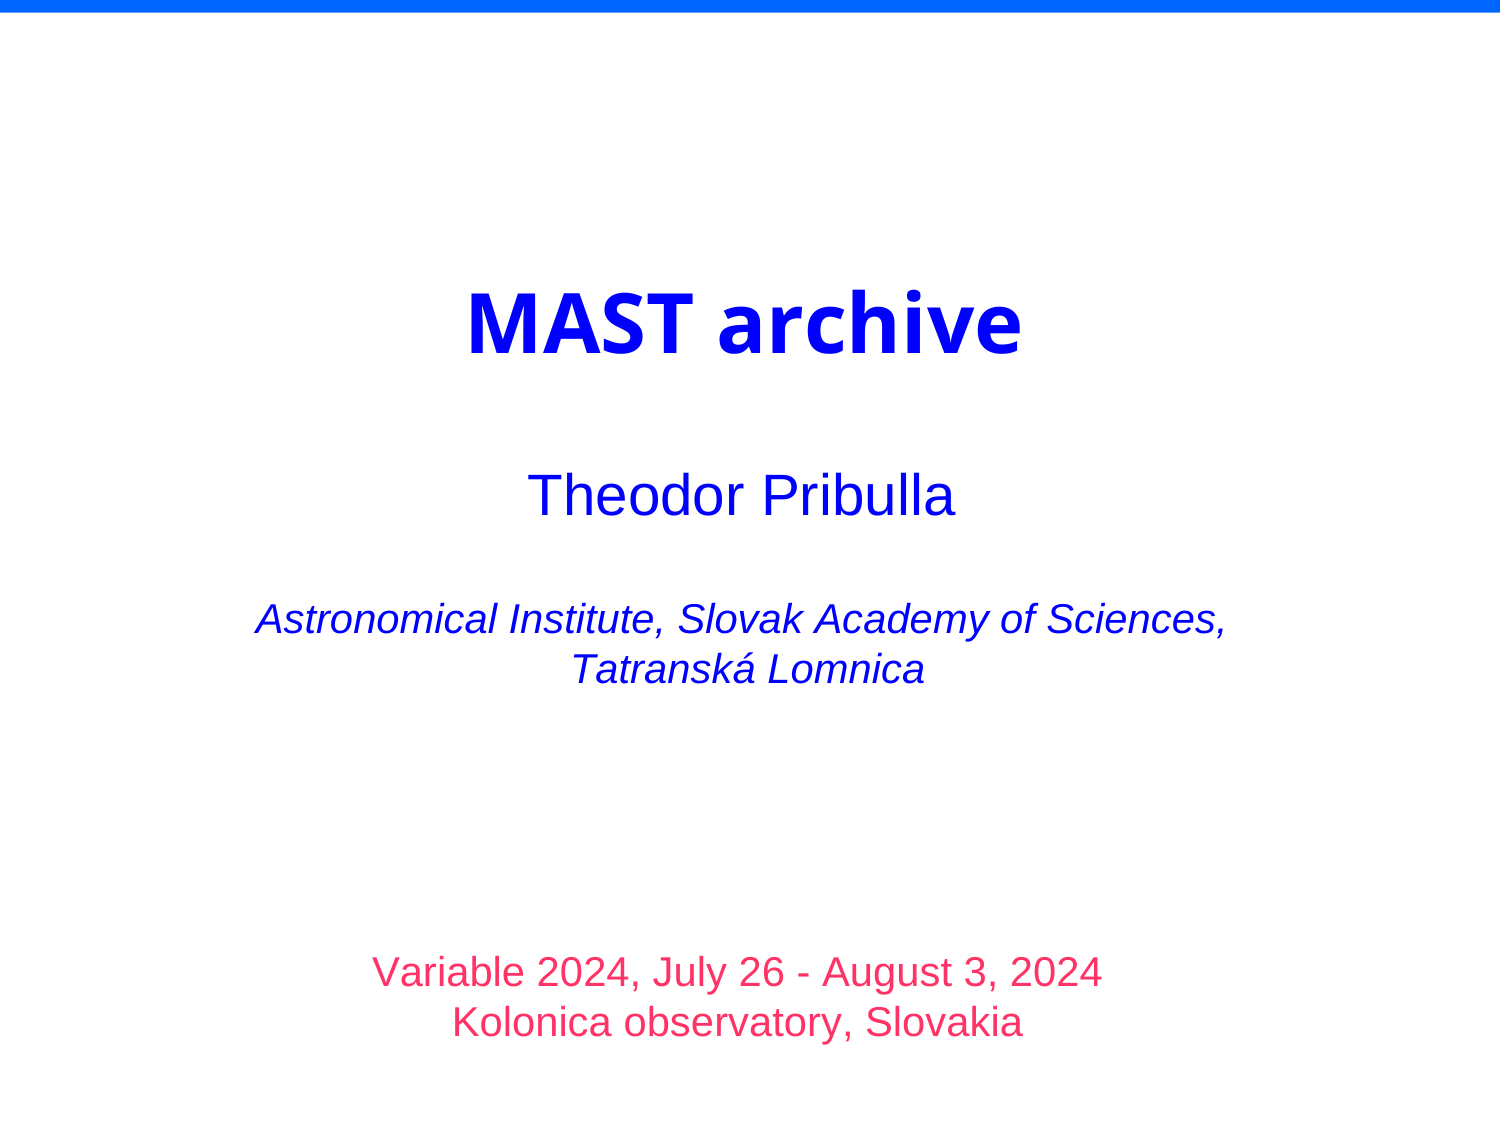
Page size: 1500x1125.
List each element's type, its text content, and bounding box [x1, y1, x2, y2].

text_box Variable 2024, July 26 - August 3, 2024 Kolonica observatory, Slovakia [125, 937, 1351, 1073]
text_box Theodor Pribulla Astronomical Institute, Slovak Academy of Sciences, Tatranská Lomnica [0, 450, 1484, 776]
list MAST archive [450, 262, 1051, 450]
